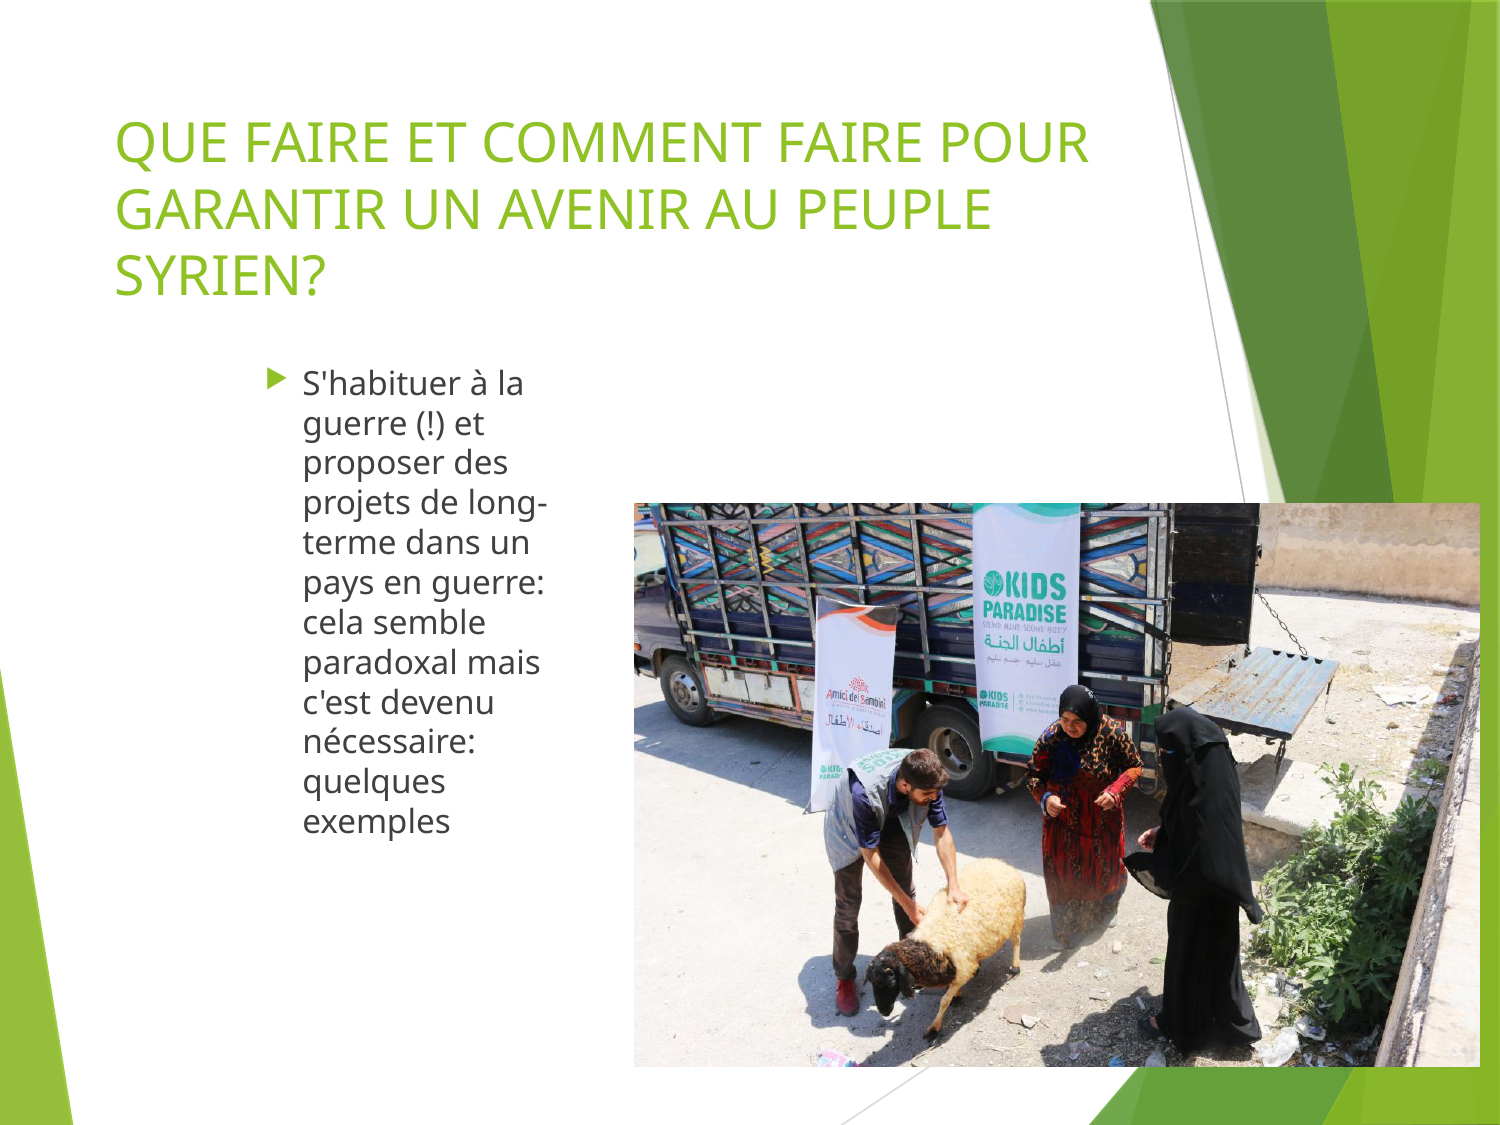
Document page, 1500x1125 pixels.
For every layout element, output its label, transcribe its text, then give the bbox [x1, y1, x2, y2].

picture [634, 503, 1480, 1067]
title QUE FAIRE ET COMMENT FAIRE POUR GARANTIR UN AVENIR AU PEUPLE SYRIEN? [99, 99, 1142, 317]
list S'habituer à la guerre (!) et proposer des projets de long-terme dans un pays en guerre: cela semble paradoxal mais c'est devenu nécessaire: quelques exemples [99, 354, 607, 992]
